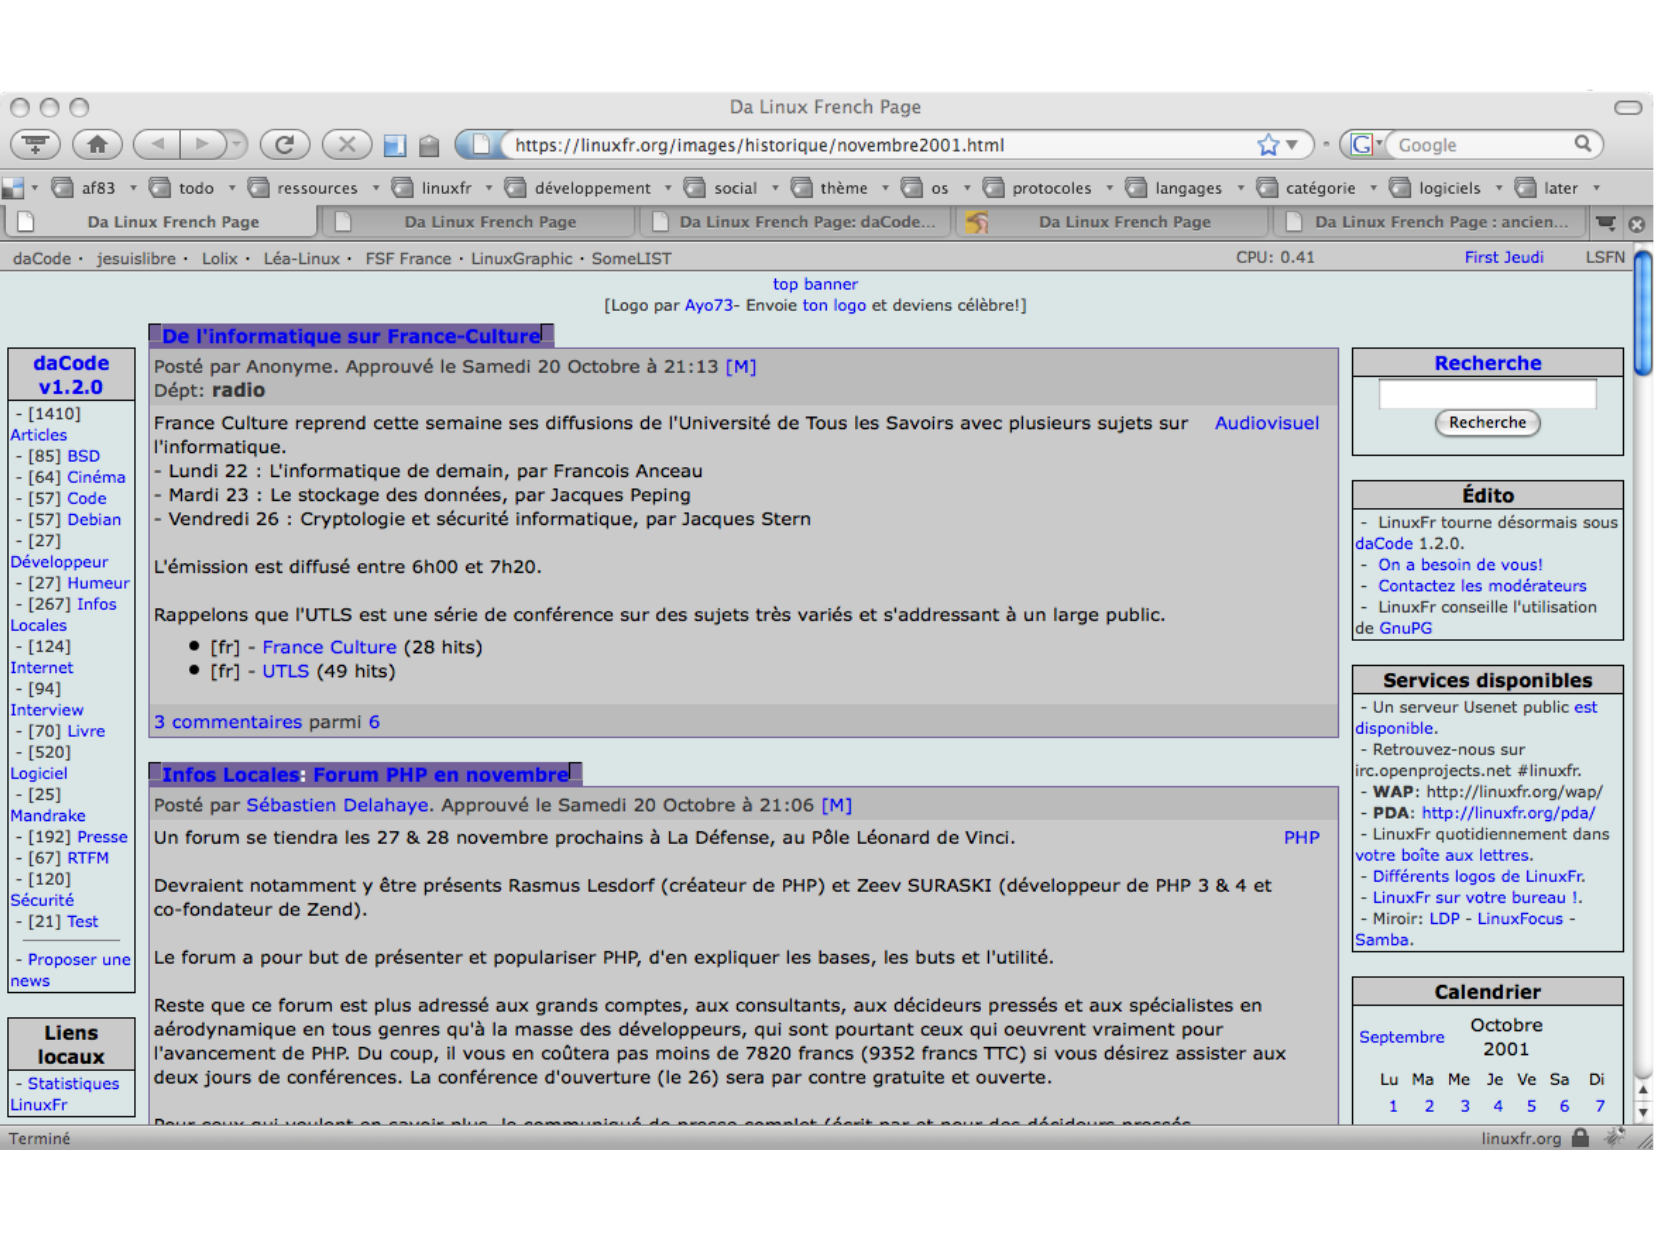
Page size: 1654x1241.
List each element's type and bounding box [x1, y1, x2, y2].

picture [0, 88, 1654, 1150]
